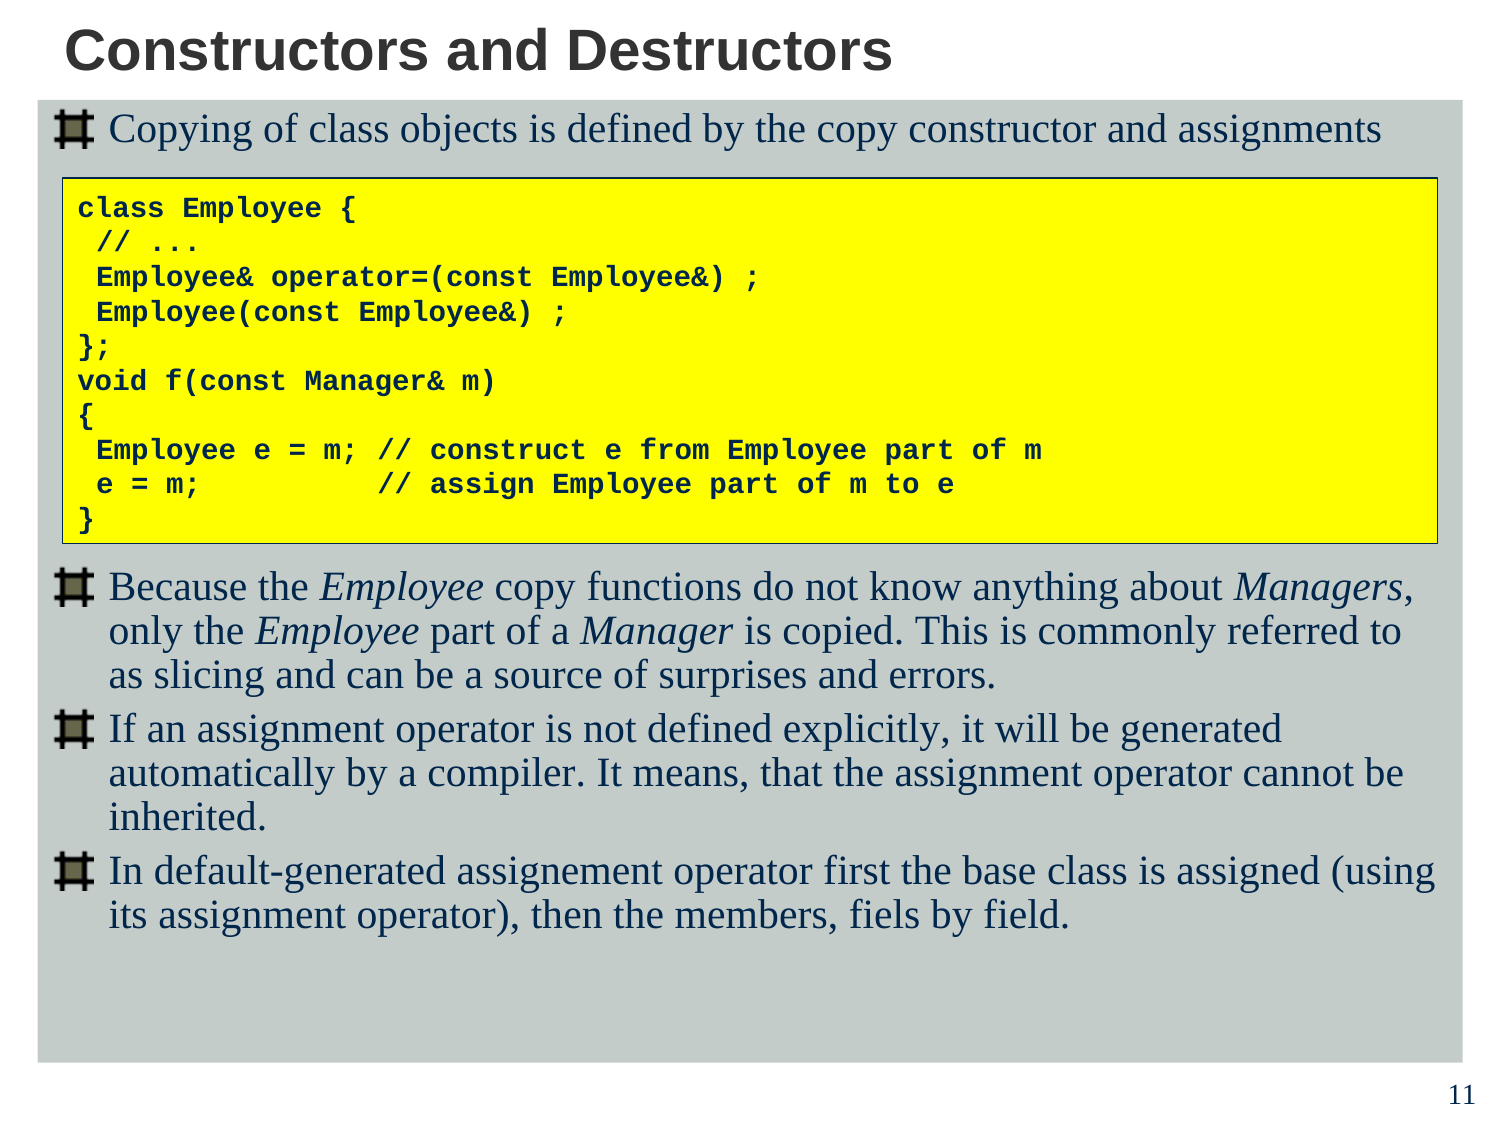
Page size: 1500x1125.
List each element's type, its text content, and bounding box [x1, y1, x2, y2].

list Copying of class objects is defined by the copy constructor and assignments Because the Employee copy functions do not know anything about Managers, only the Employee part of a Manager is copied. This is commonly referred to as slicing and can be a source of surprises and errors. If an assignment operator is not defined explicitly, it will be generated automatically by a compiler. It means, that the assignment operator cannot be inherited. In default-generated assignement operator first the base class is assigned (using its assignment operator), then the members, fiels by field. [37, 99, 1463, 1063]
text_box class Employee { // ... Employee& operator=(const Employee&) ; Employee(const Employee&) ; }; void f(const Manager& m) { Employee e = m; // construct e from Employee part of m e = m; // assign Employee part of m to e } [62, 183, 1438, 550]
text_box [62, 177, 1438, 183]
title Constructors and Destructors [50, 0, 1450, 91]
